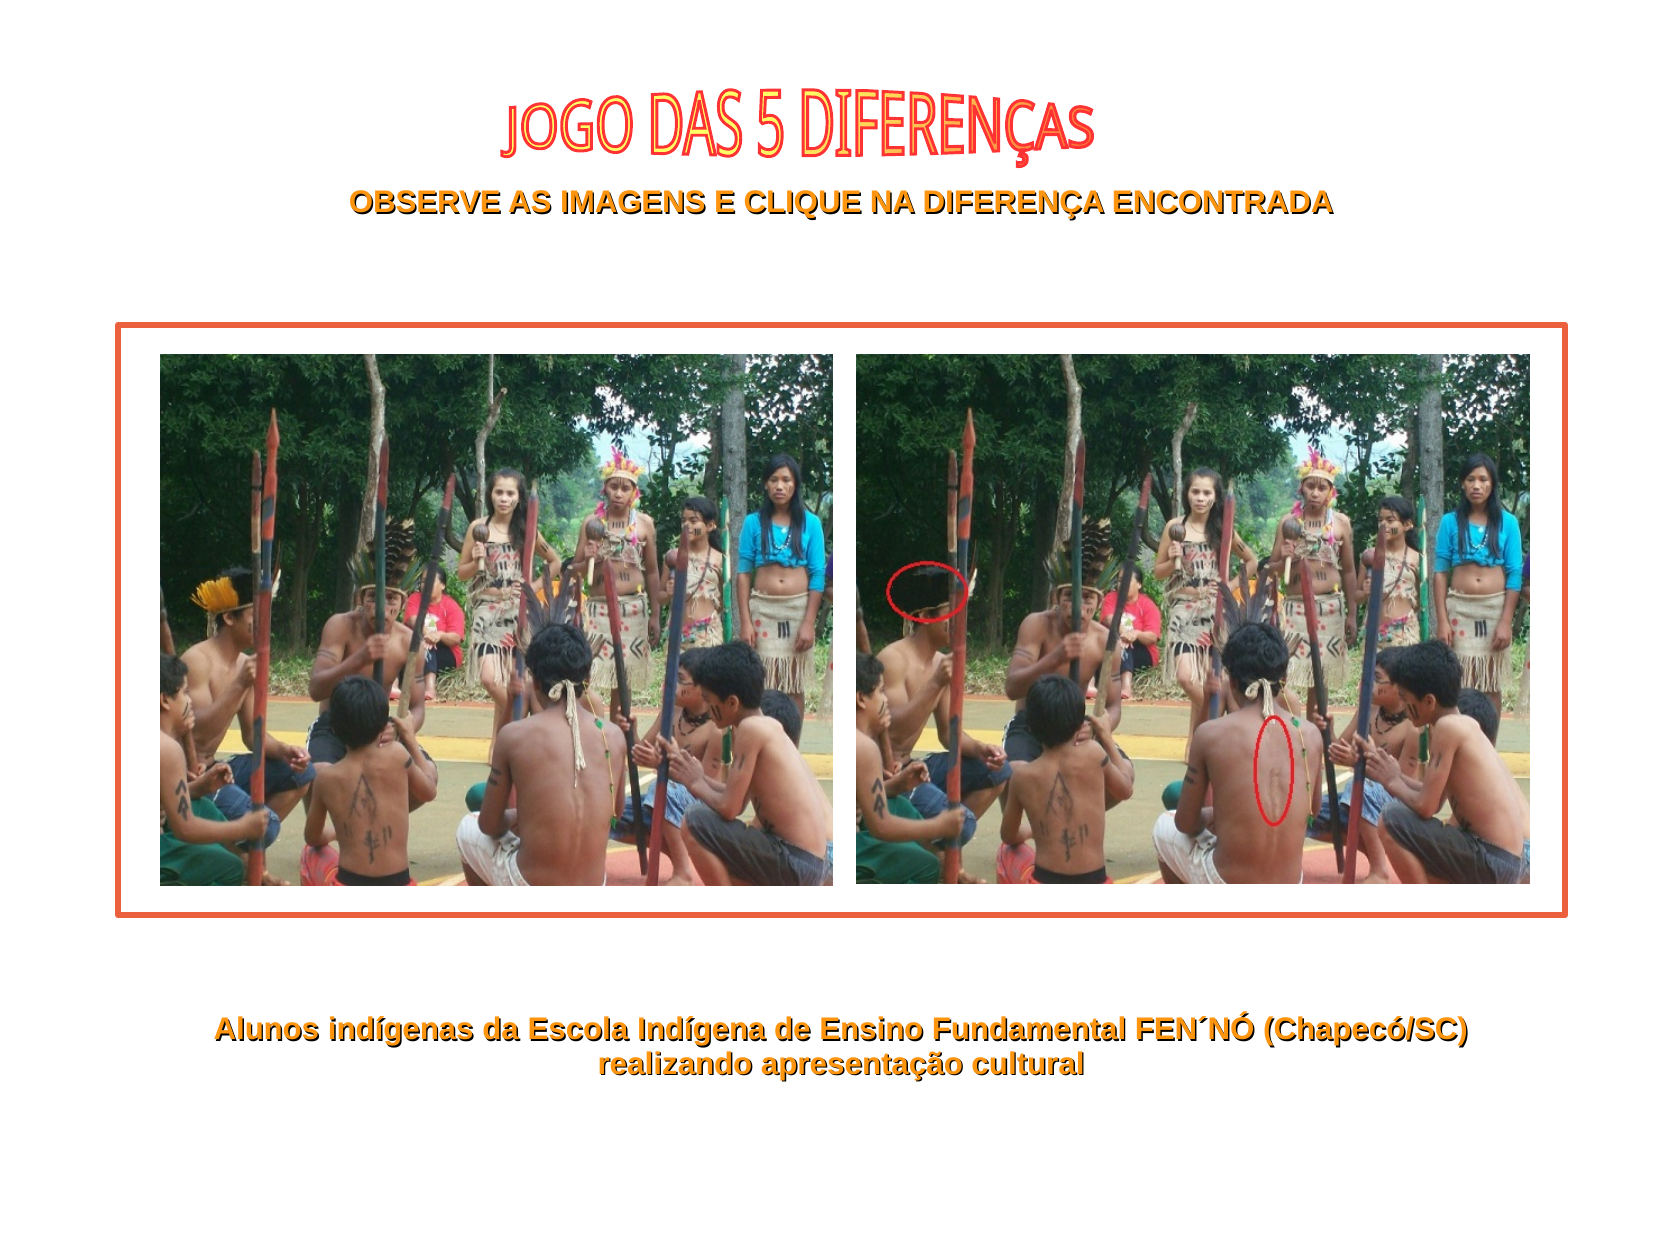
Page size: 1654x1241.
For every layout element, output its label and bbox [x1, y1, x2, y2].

picture [856, 354, 1530, 885]
picture [160, 354, 833, 886]
text_box [472, 354, 532, 414]
text_box [1169, 354, 1229, 414]
